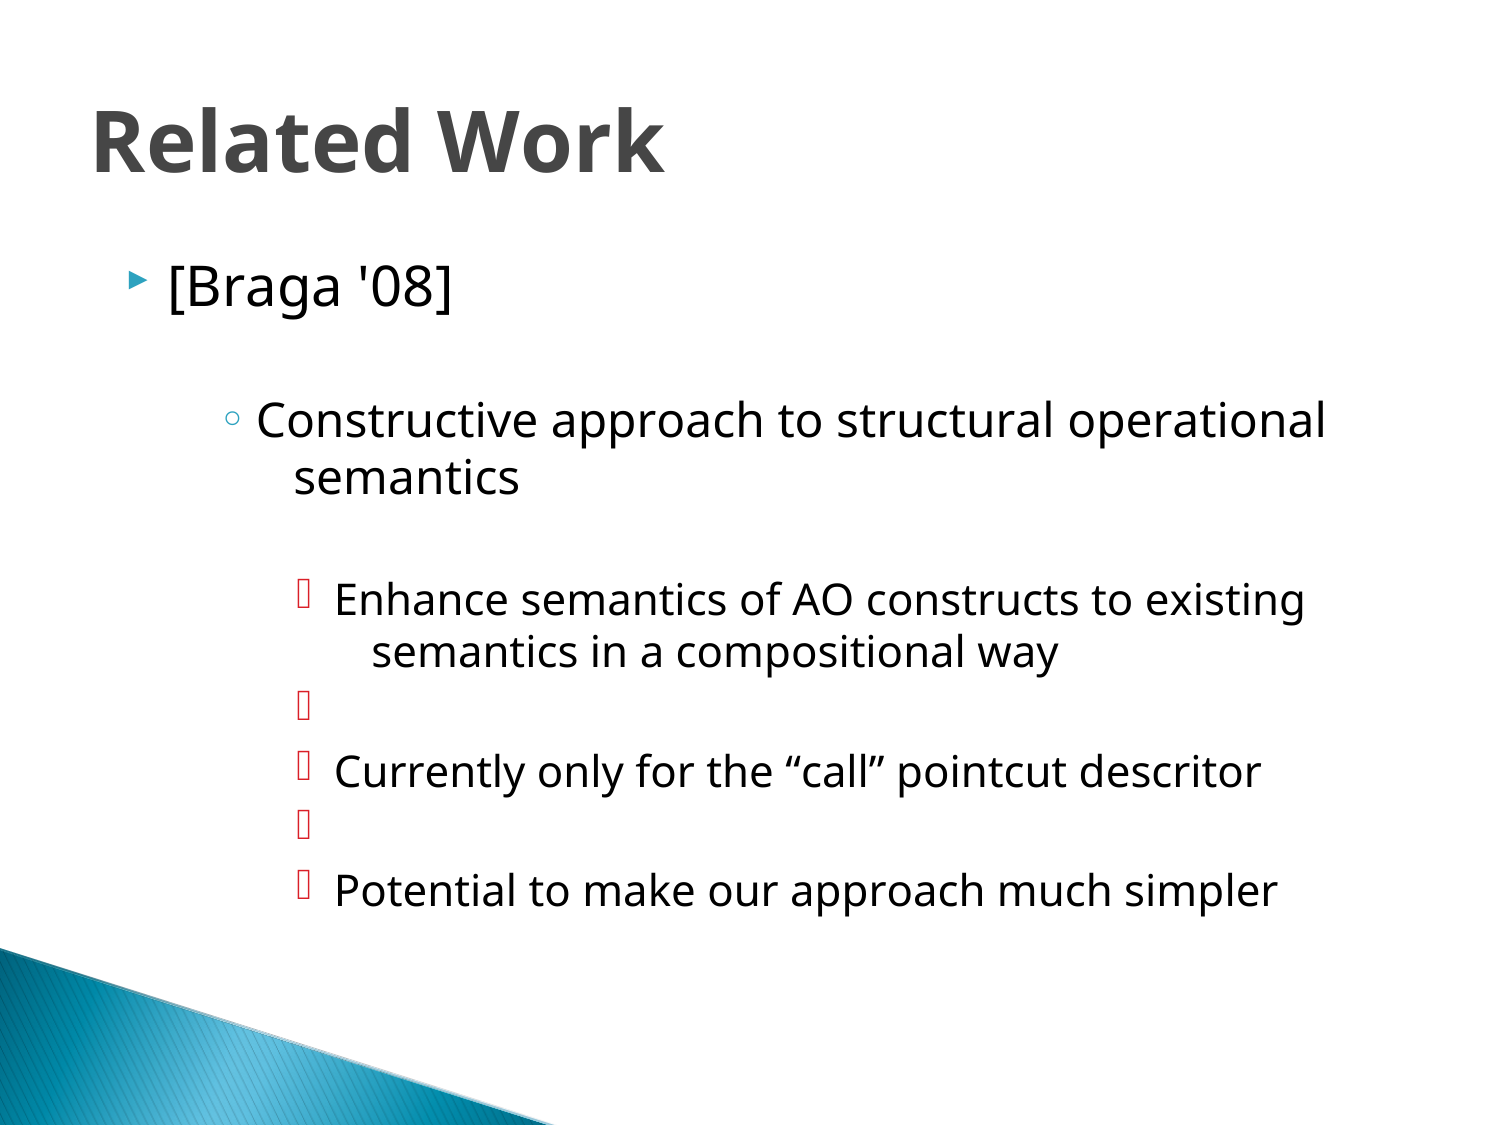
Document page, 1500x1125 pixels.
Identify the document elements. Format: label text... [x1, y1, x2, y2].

title Related Work [75, 28, 1426, 242]
list [Braga '08] Constructive approach to structural operational semantics Enhance semantics of AO constructs to existing semantics in a compositional way Currently only for the “call” pointcut descritor Potential to make our approach much simpler [75, 242, 1426, 987]
